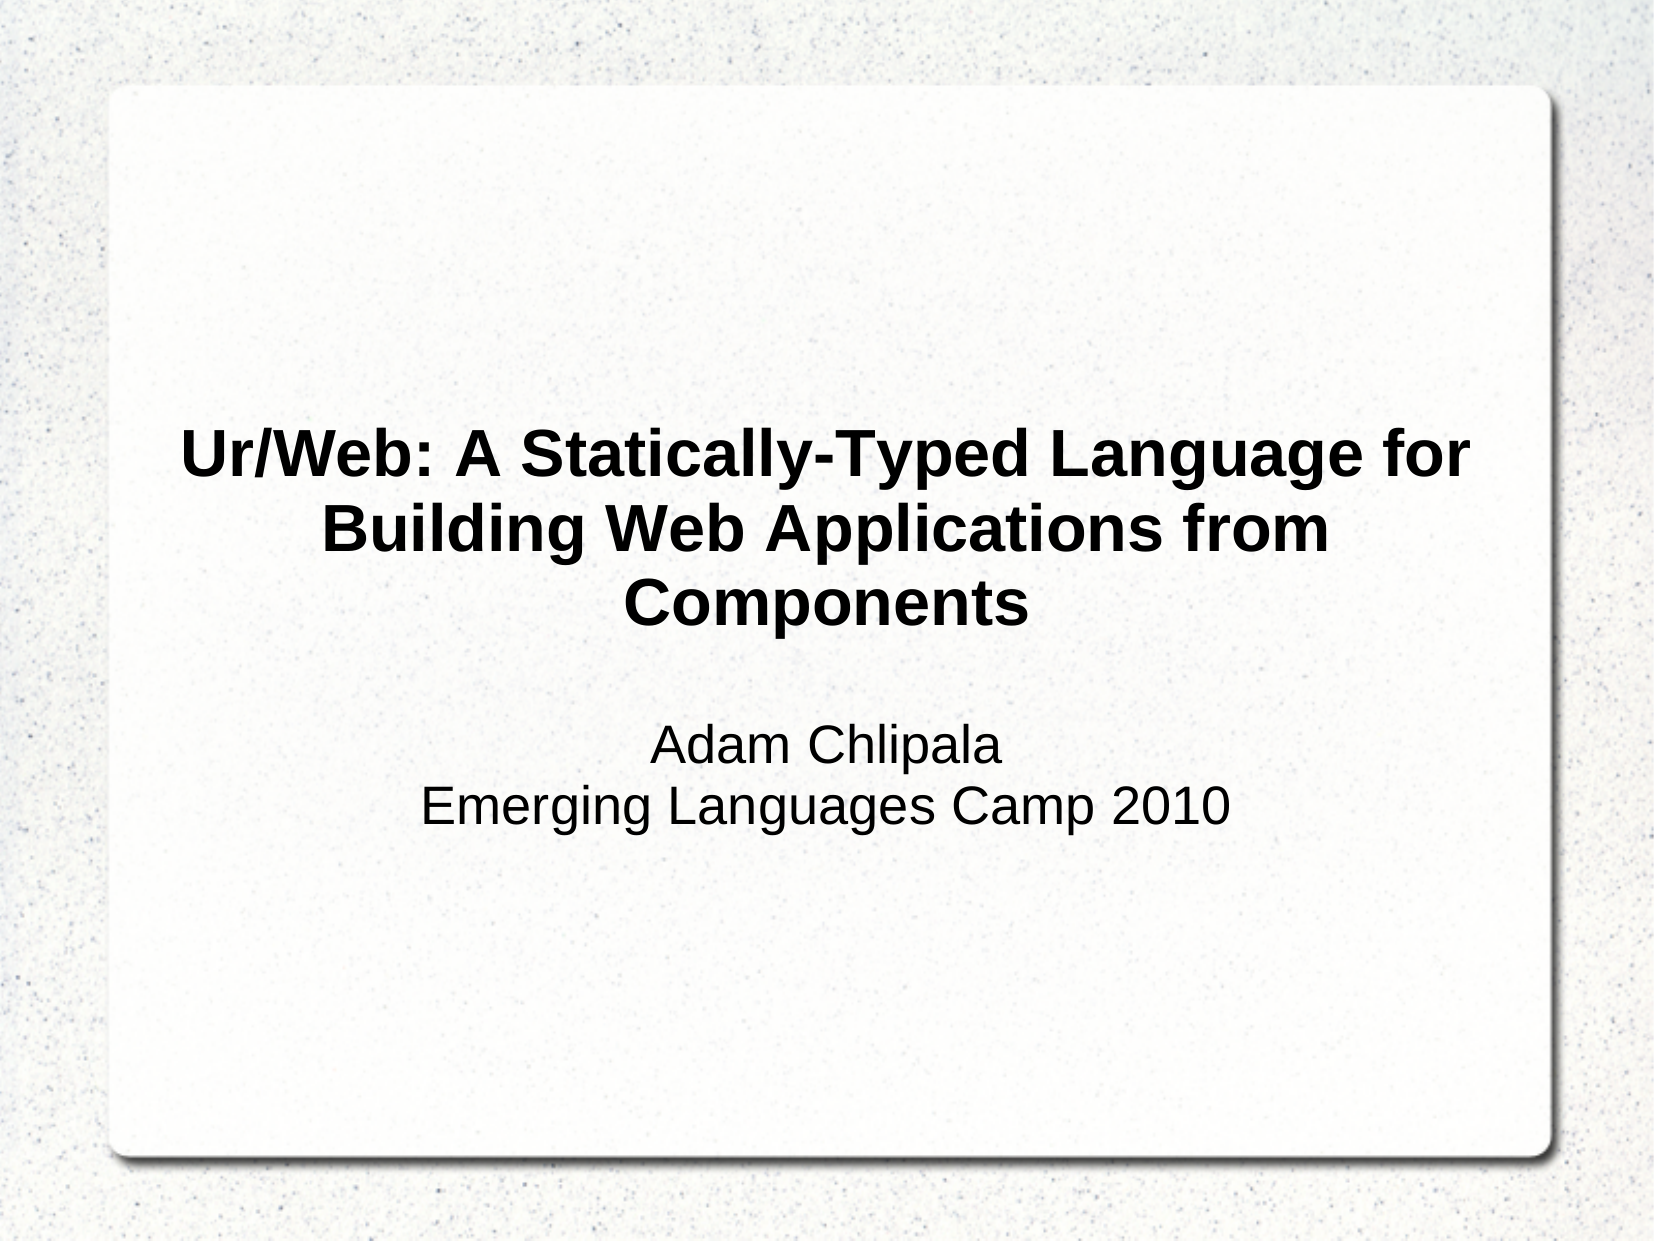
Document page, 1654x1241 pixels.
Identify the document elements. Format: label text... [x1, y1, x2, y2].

picture [0, 0, 1654, 1241]
subtitle Ur/Web: A Statically-Typed Language for Building Web Applications from Components Adam Chlipala Emerging Languages Camp 2010 [118, 104, 1536, 1148]
